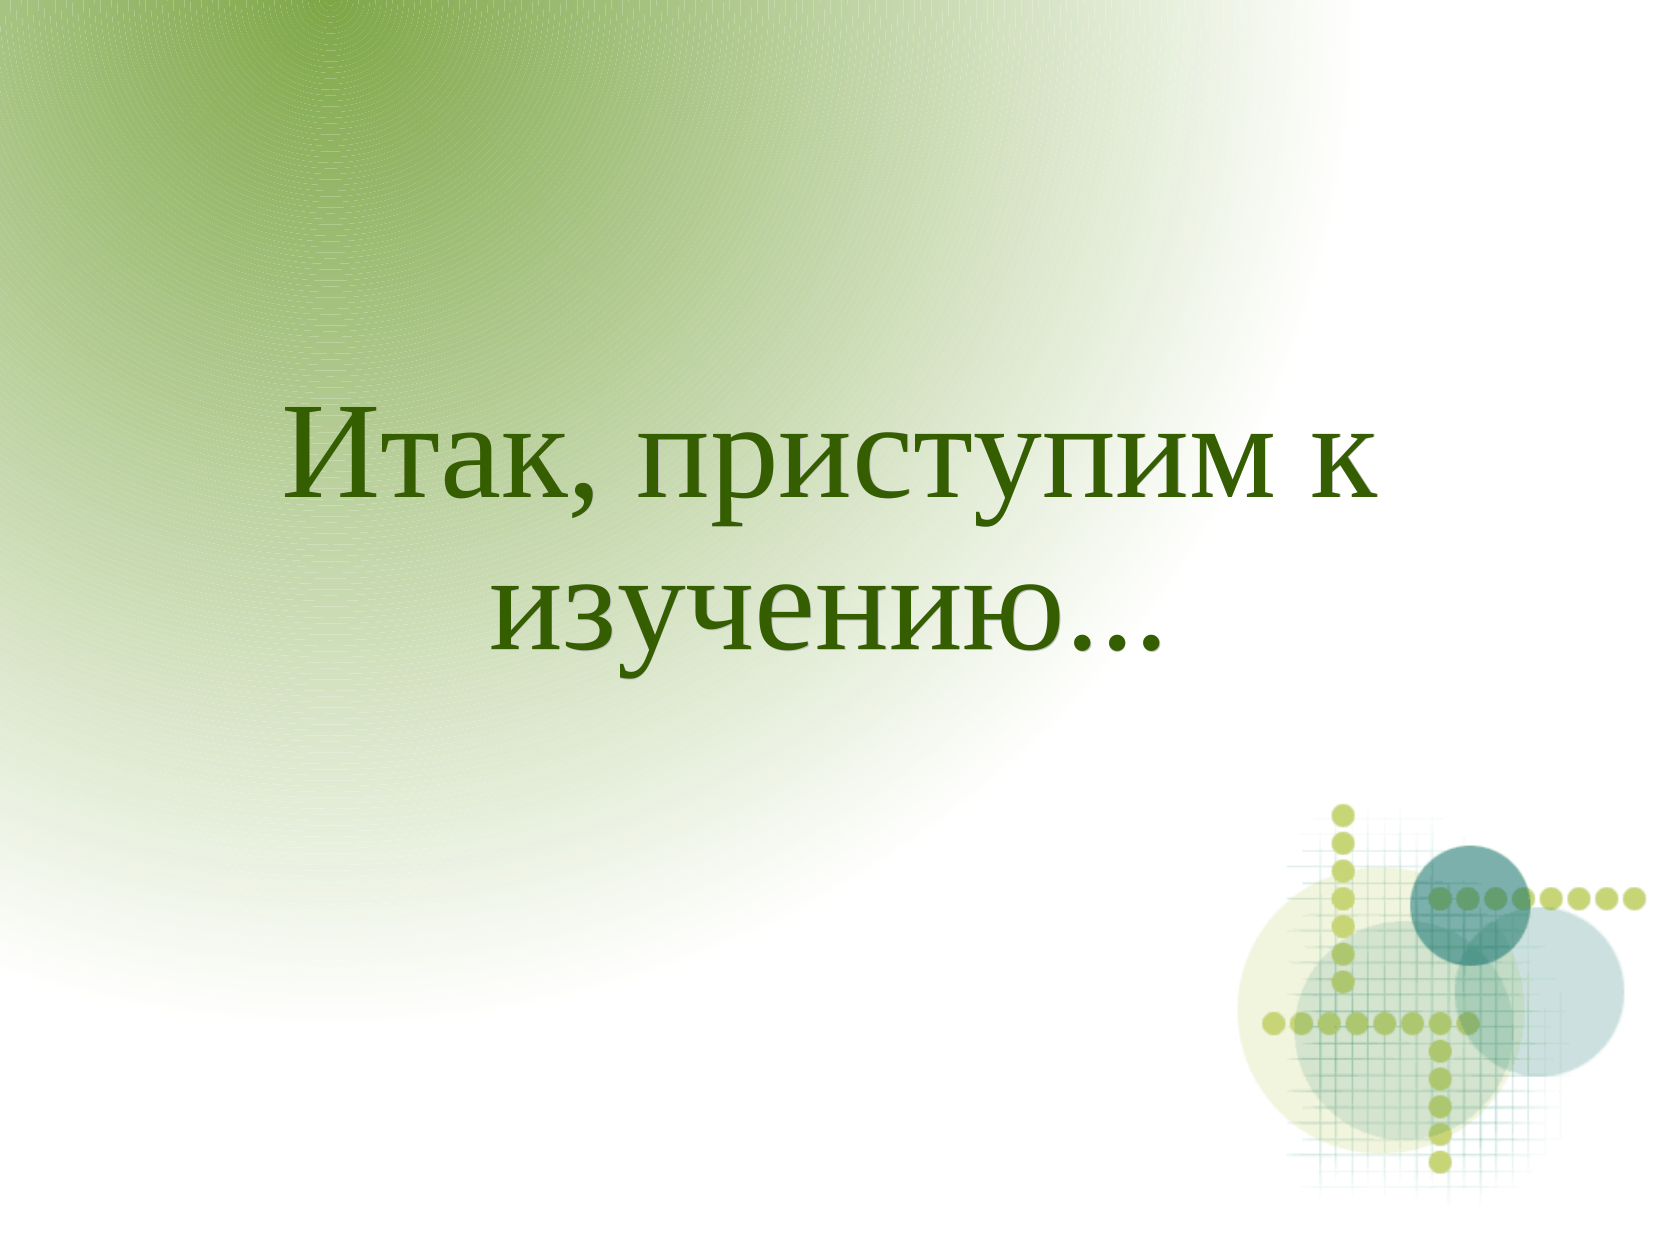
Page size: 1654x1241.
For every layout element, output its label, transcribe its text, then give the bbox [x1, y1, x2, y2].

picture [1224, 792, 1654, 1211]
title Итак, приступим к изучению... [123, 374, 1536, 680]
